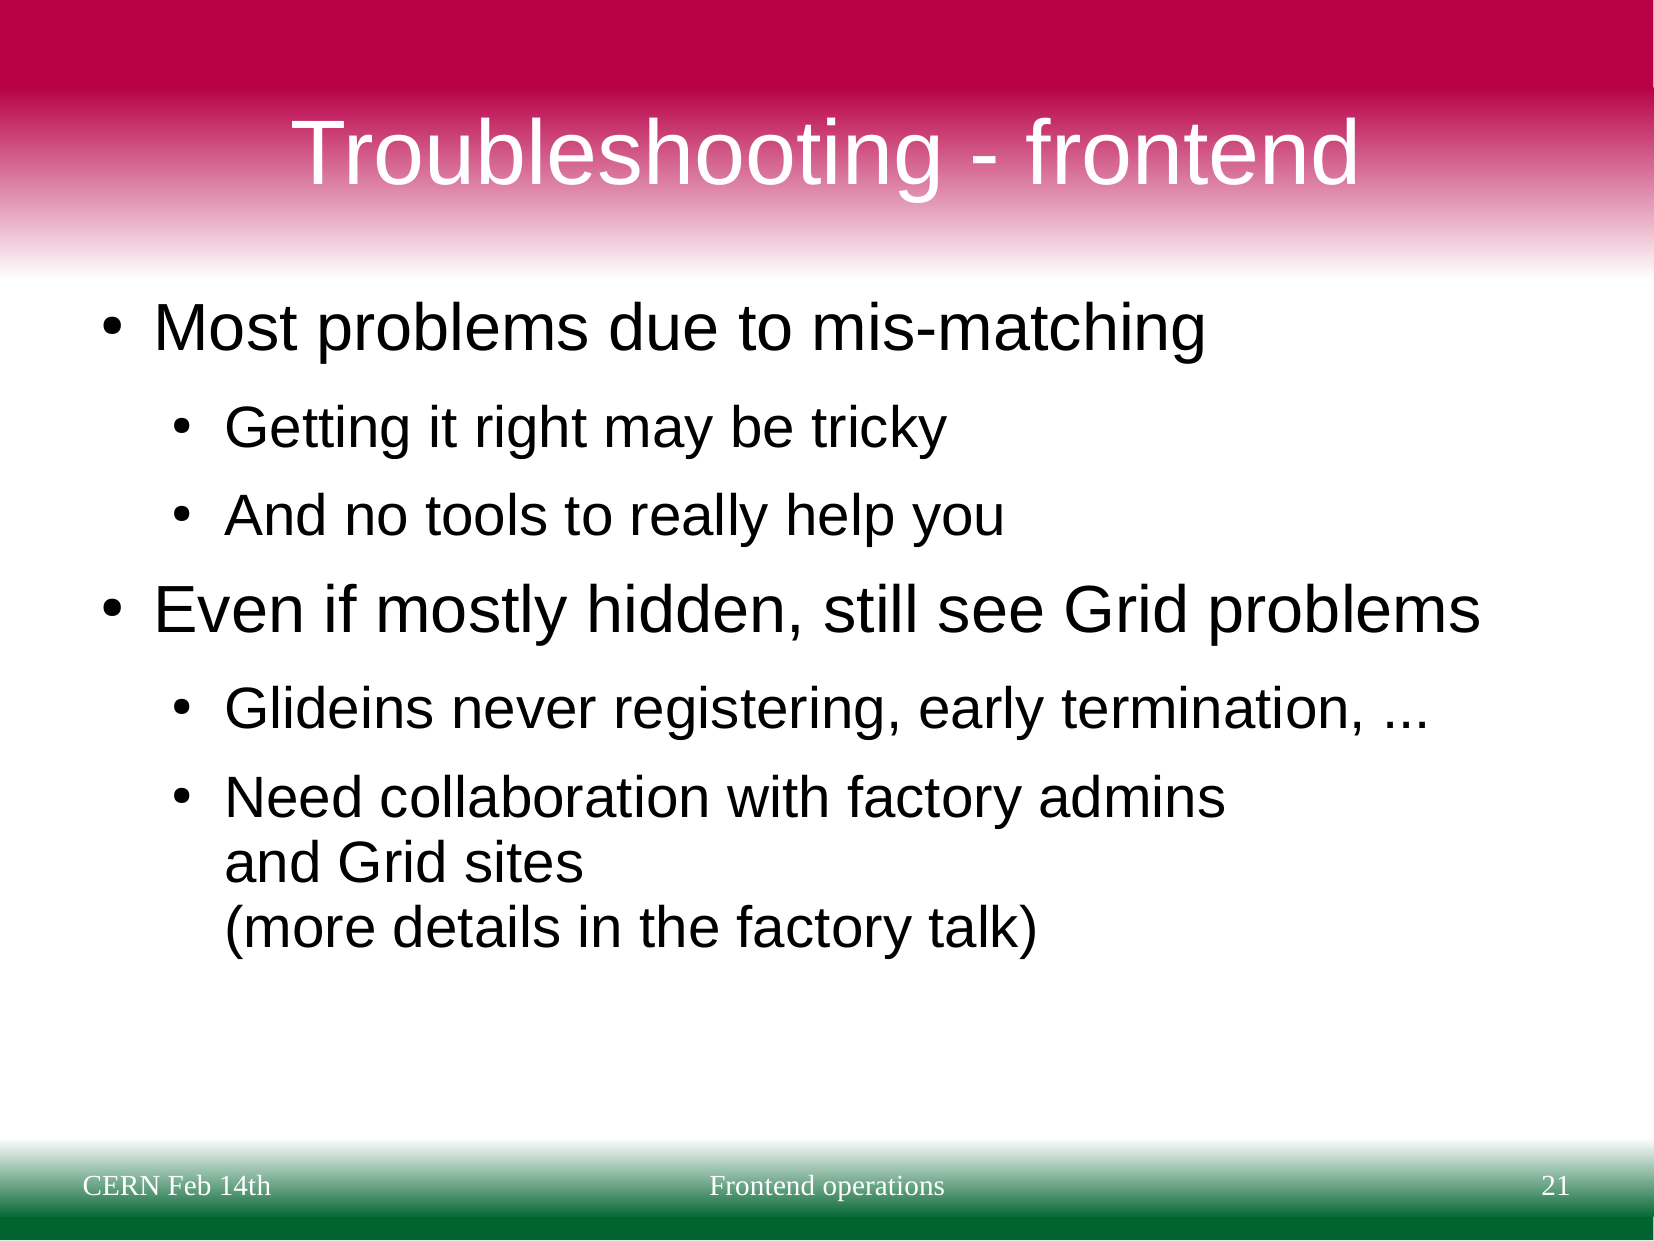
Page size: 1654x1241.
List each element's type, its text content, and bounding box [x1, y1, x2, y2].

title Troubleshooting - frontend [82, 56, 1571, 250]
list Most problems due to mis-matching Getting it right may be tricky And no tools to really help you Even if mostly hidden, still see Grid problems Glideins never registering, early termination, ... Need collaboration with factory admins and Grid sites (more details in the factory talk) [82, 290, 1571, 1109]
